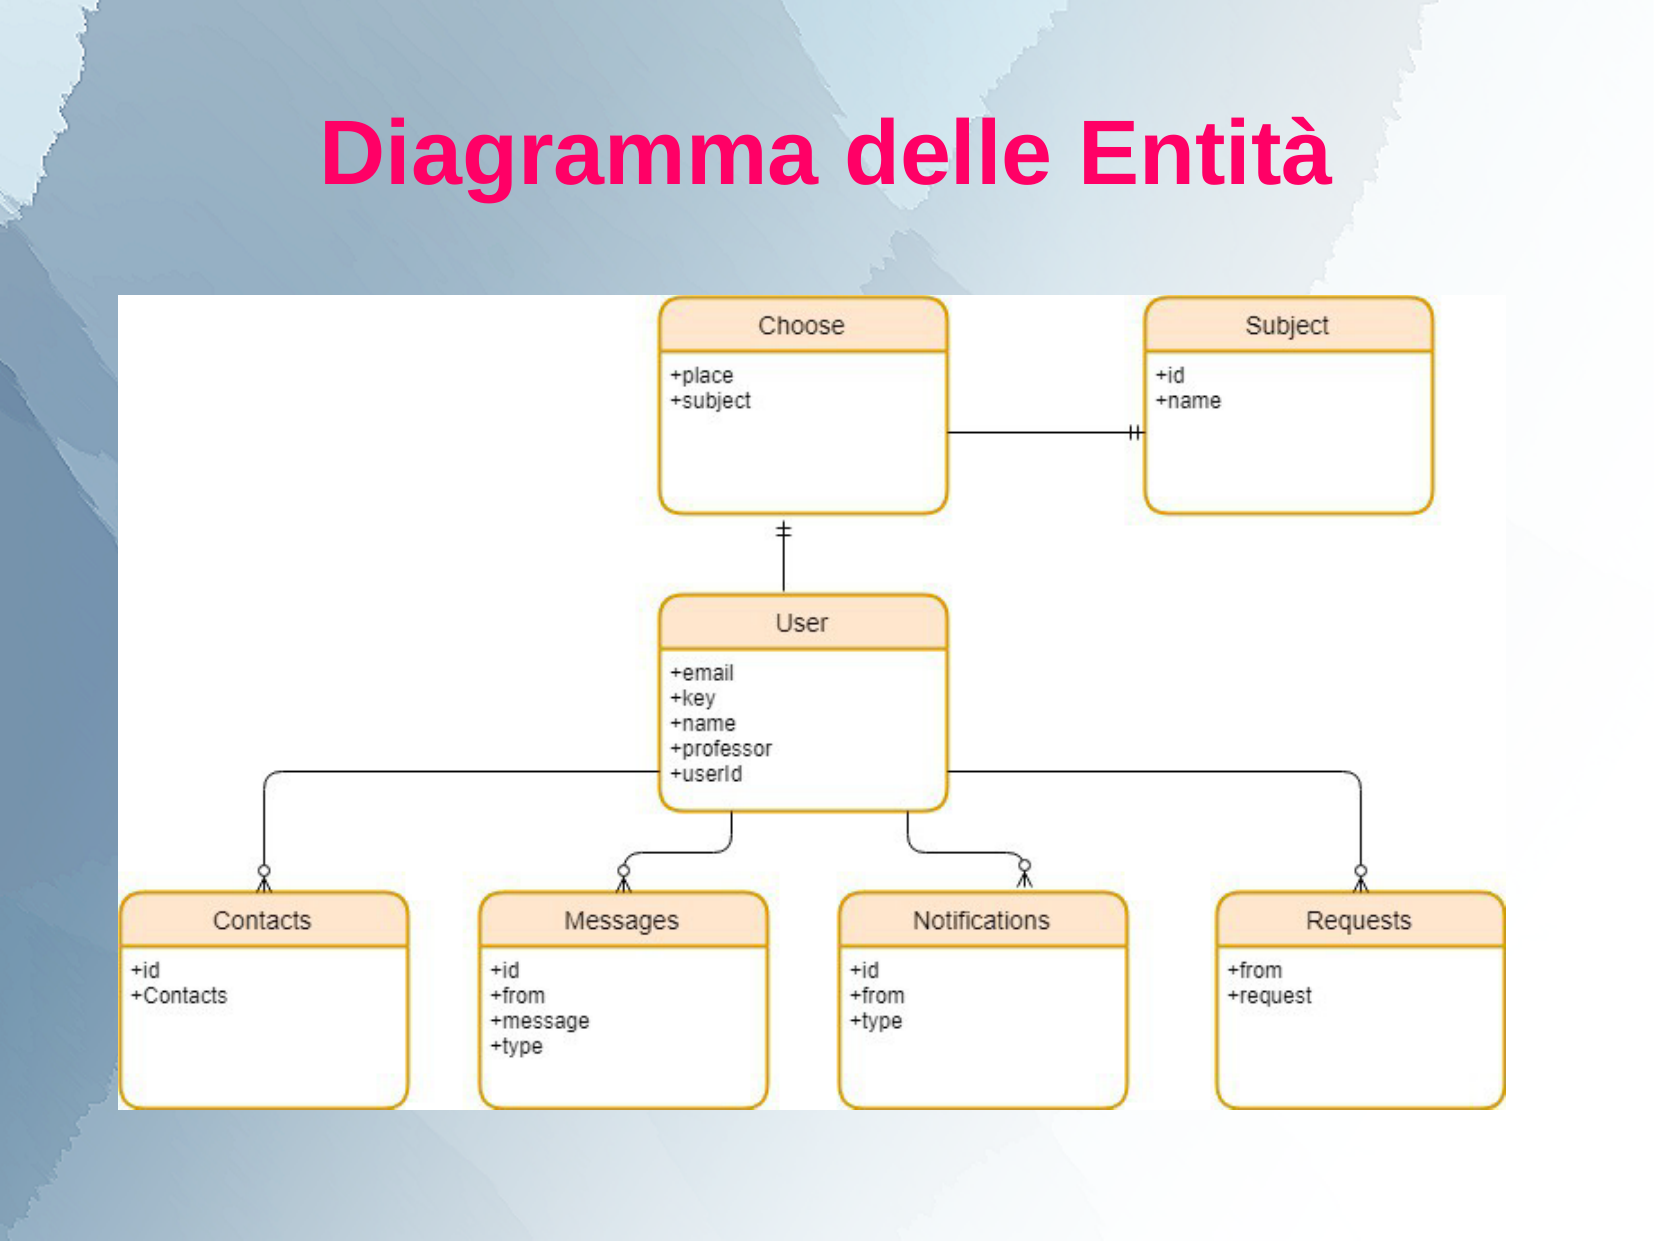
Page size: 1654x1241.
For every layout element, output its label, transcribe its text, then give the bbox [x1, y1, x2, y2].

title Diagramma delle Entità [82, 49, 1571, 257]
picture [0, 0, 1654, 1241]
